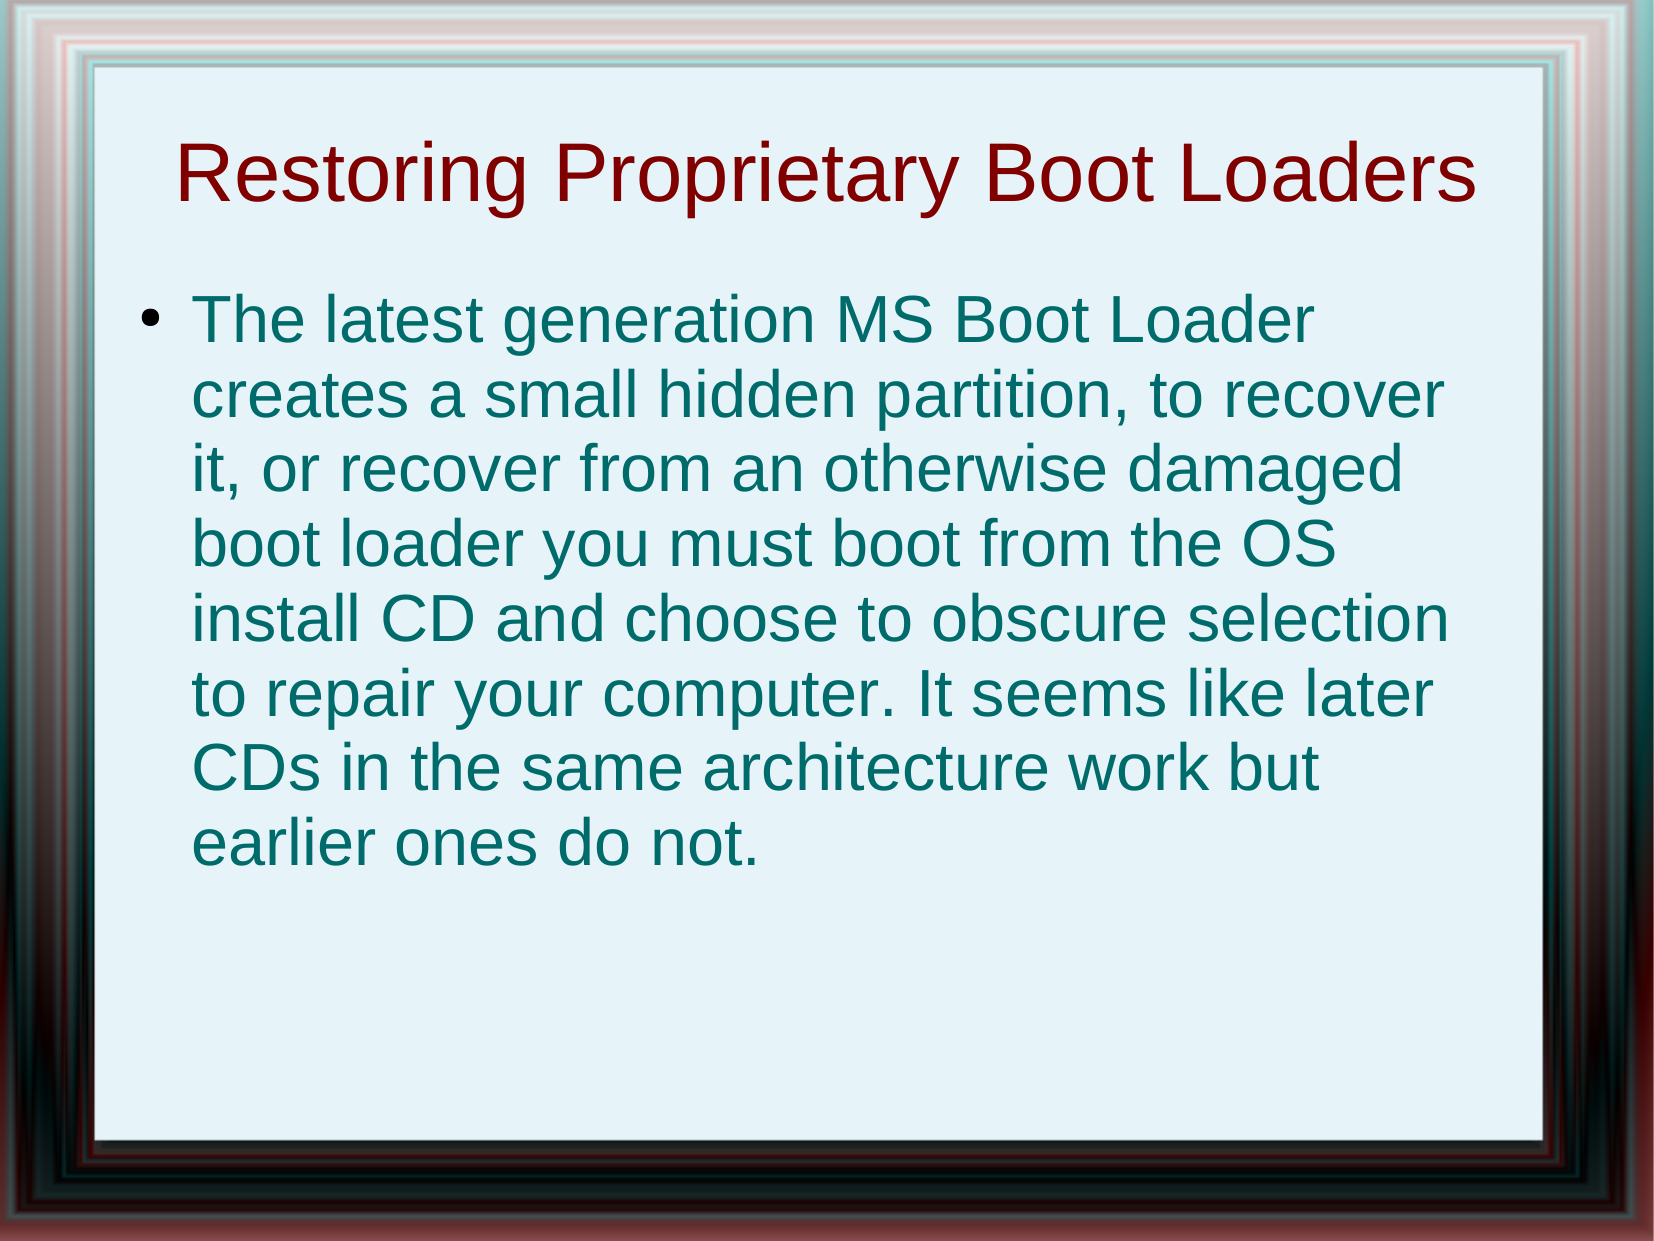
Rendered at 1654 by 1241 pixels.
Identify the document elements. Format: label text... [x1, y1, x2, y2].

picture [0, 0, 1654, 1241]
title Restoring Proprietary Boot Loaders [118, 95, 1536, 250]
list The latest generation MS Boot Loader creates a small hidden partition, to recover it, or recover from an otherwise damaged boot loader you must boot from the OS install CD and choose to obscure selection to repair your computer. It seems like later CDs in the same architecture work but earlier ones do not. [120, 281, 1509, 985]
